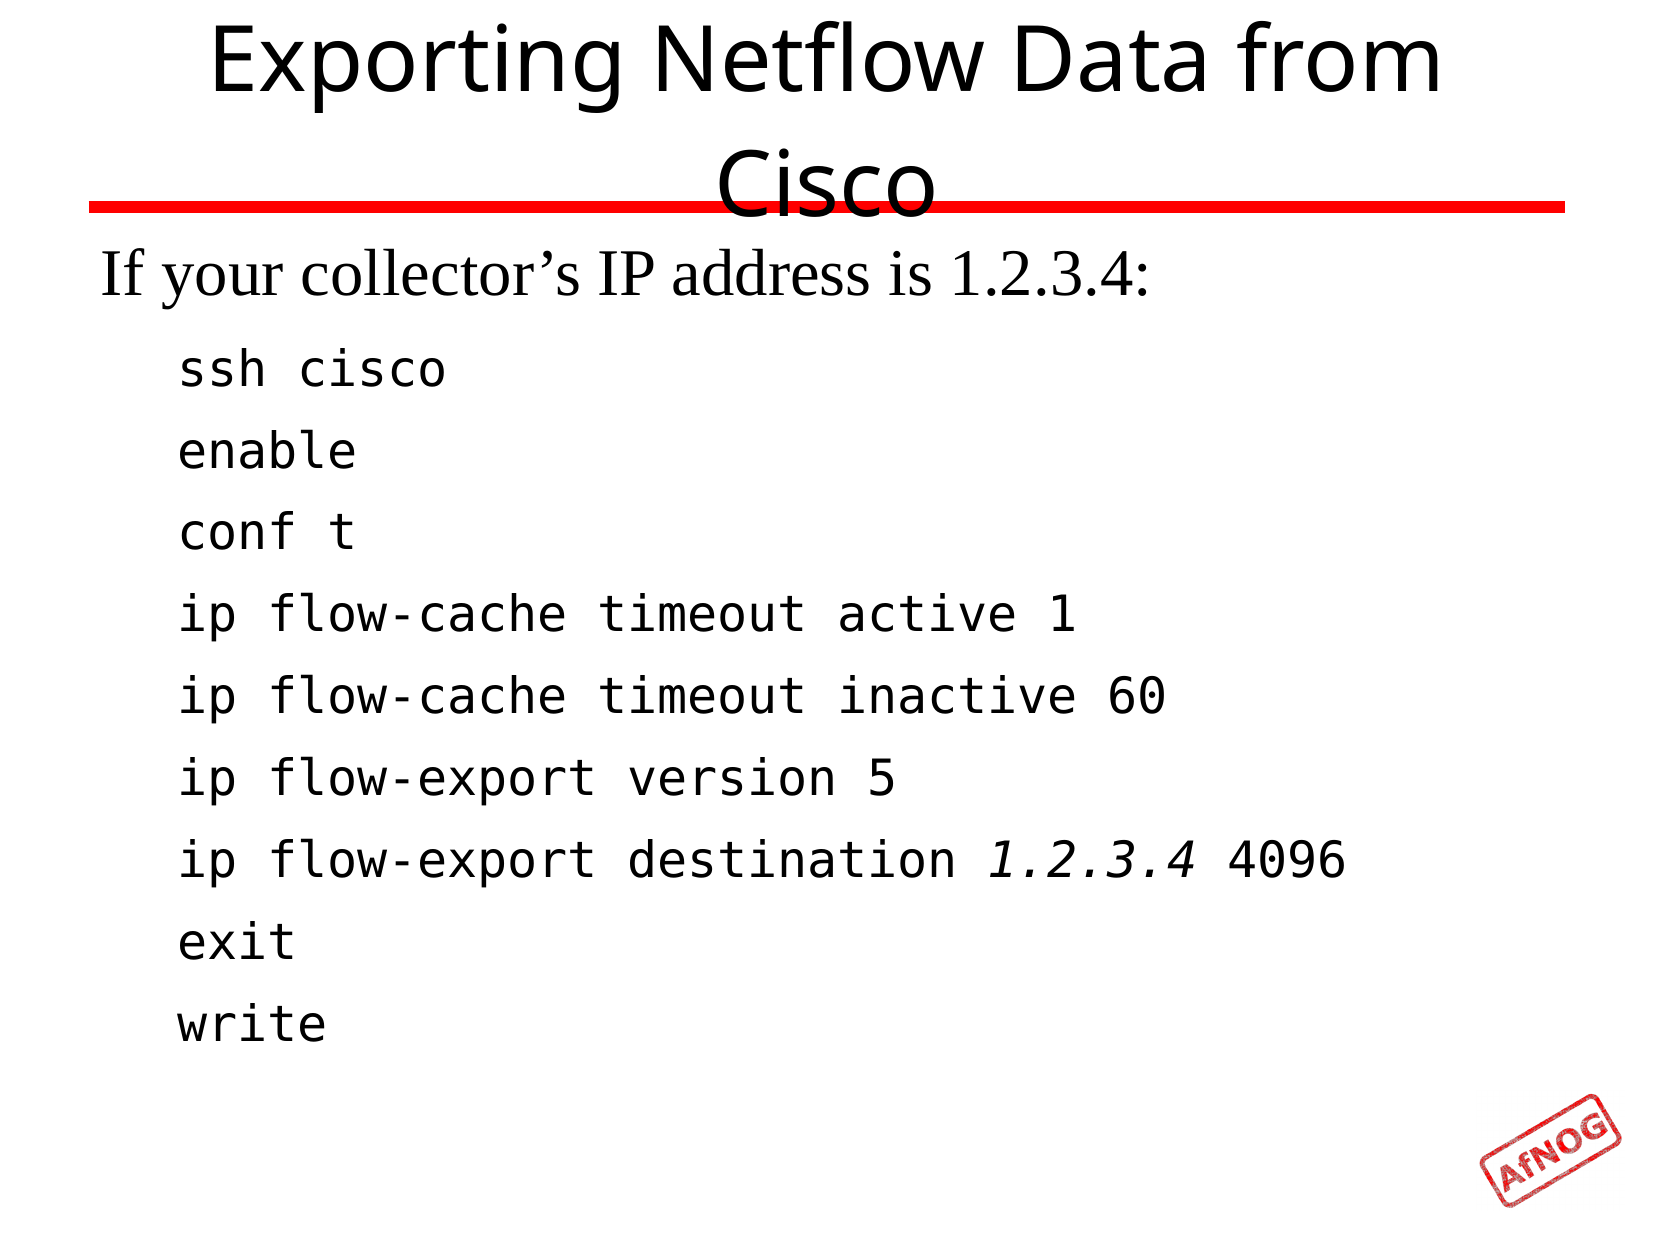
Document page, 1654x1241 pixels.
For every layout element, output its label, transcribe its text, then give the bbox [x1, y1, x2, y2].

picture [1476, 1090, 1625, 1211]
title Exporting Netflow Data from Cisco [88, 29, 1565, 207]
list If your collector’s IP address is 1.2.3.4: ssh cisco enable conf t ip flow-cache timeout active 1 ip flow-cache timeout inactive 60 ip flow-export version 5 ip flow-export destination 1.2.3.4 4096 exit write [82, 236, 1571, 1123]
